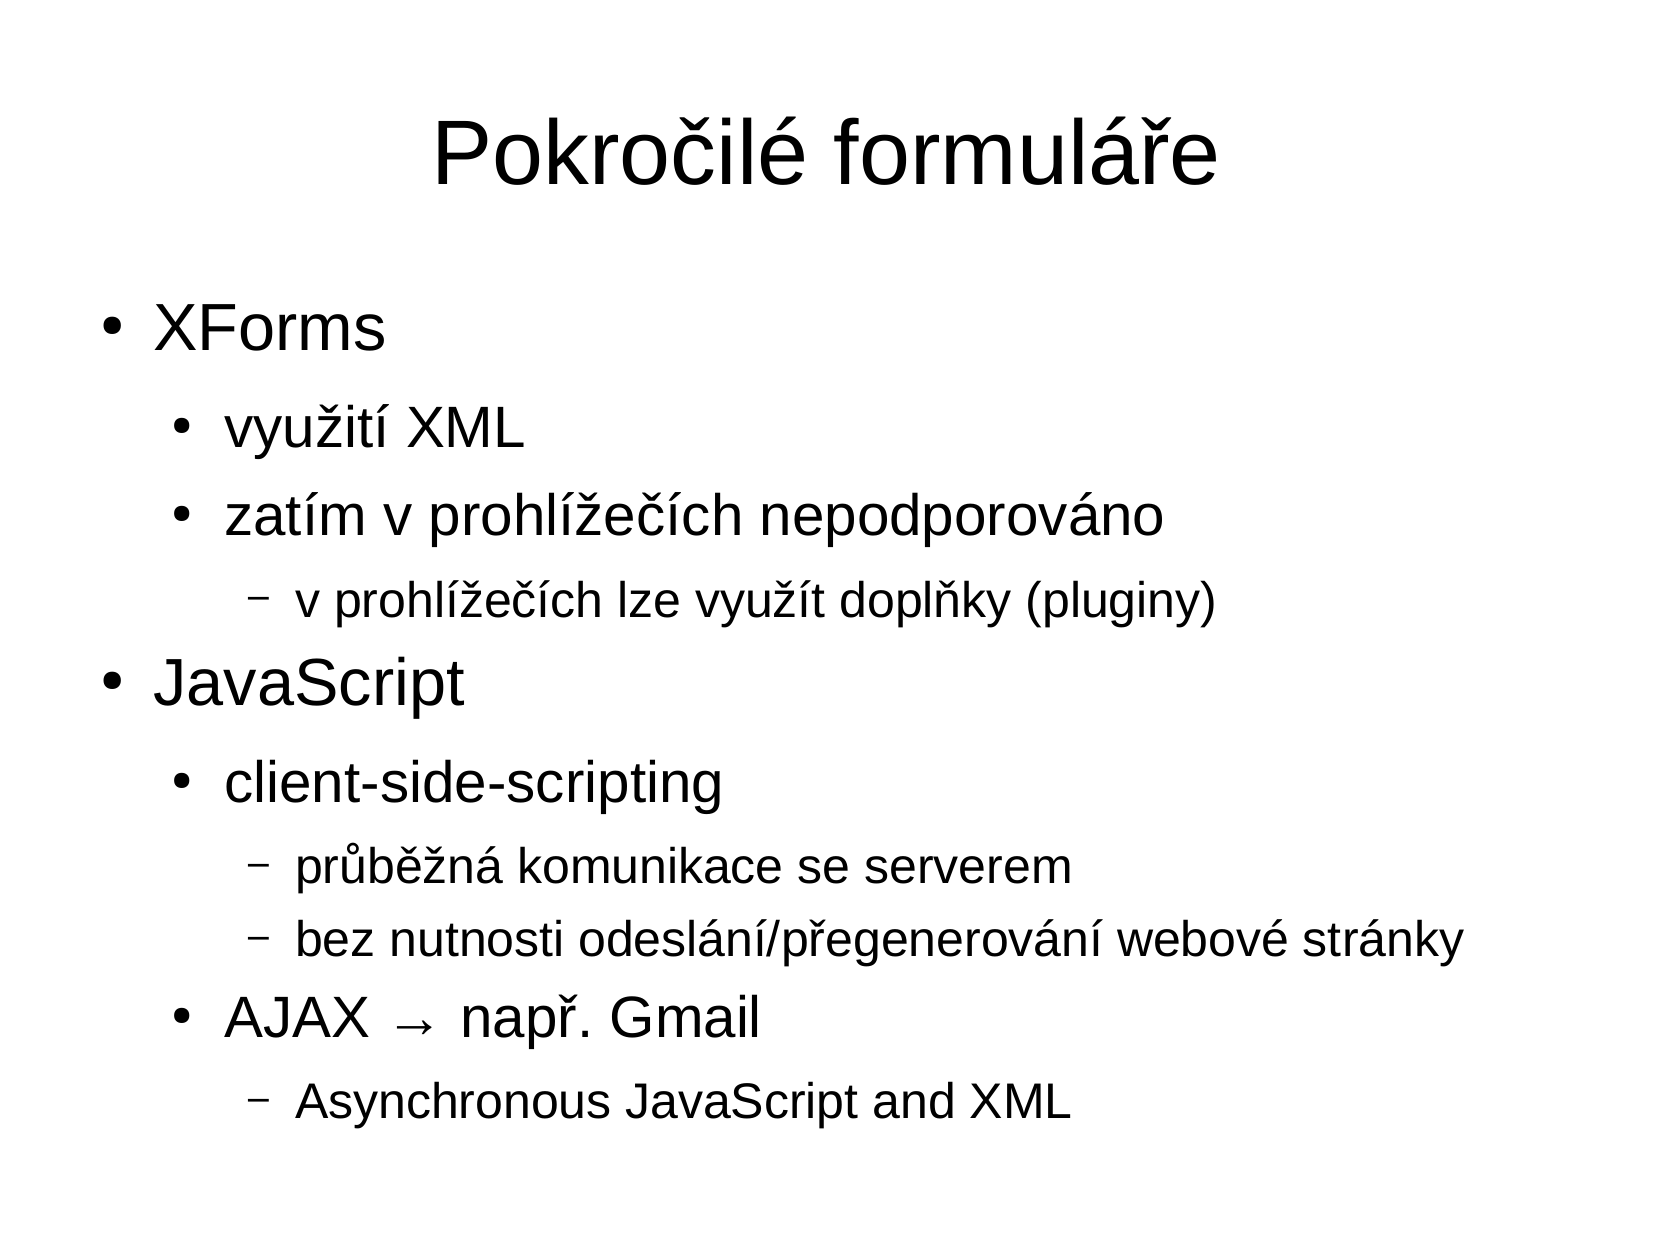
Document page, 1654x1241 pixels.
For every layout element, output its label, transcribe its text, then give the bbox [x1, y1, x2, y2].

list XForms využití XML zatím v prohlížečích nepodporováno v prohlížečích lze využít doplňky (pluginy) JavaScript client-side-scripting průběžná komunikace se serverem bez nutnosti odeslání/přegenerování webové stránky AJAX → např. Gmail Asynchronous JavaScript and XML [82, 290, 1571, 1205]
title Pokročilé formuláře [82, 49, 1571, 257]
